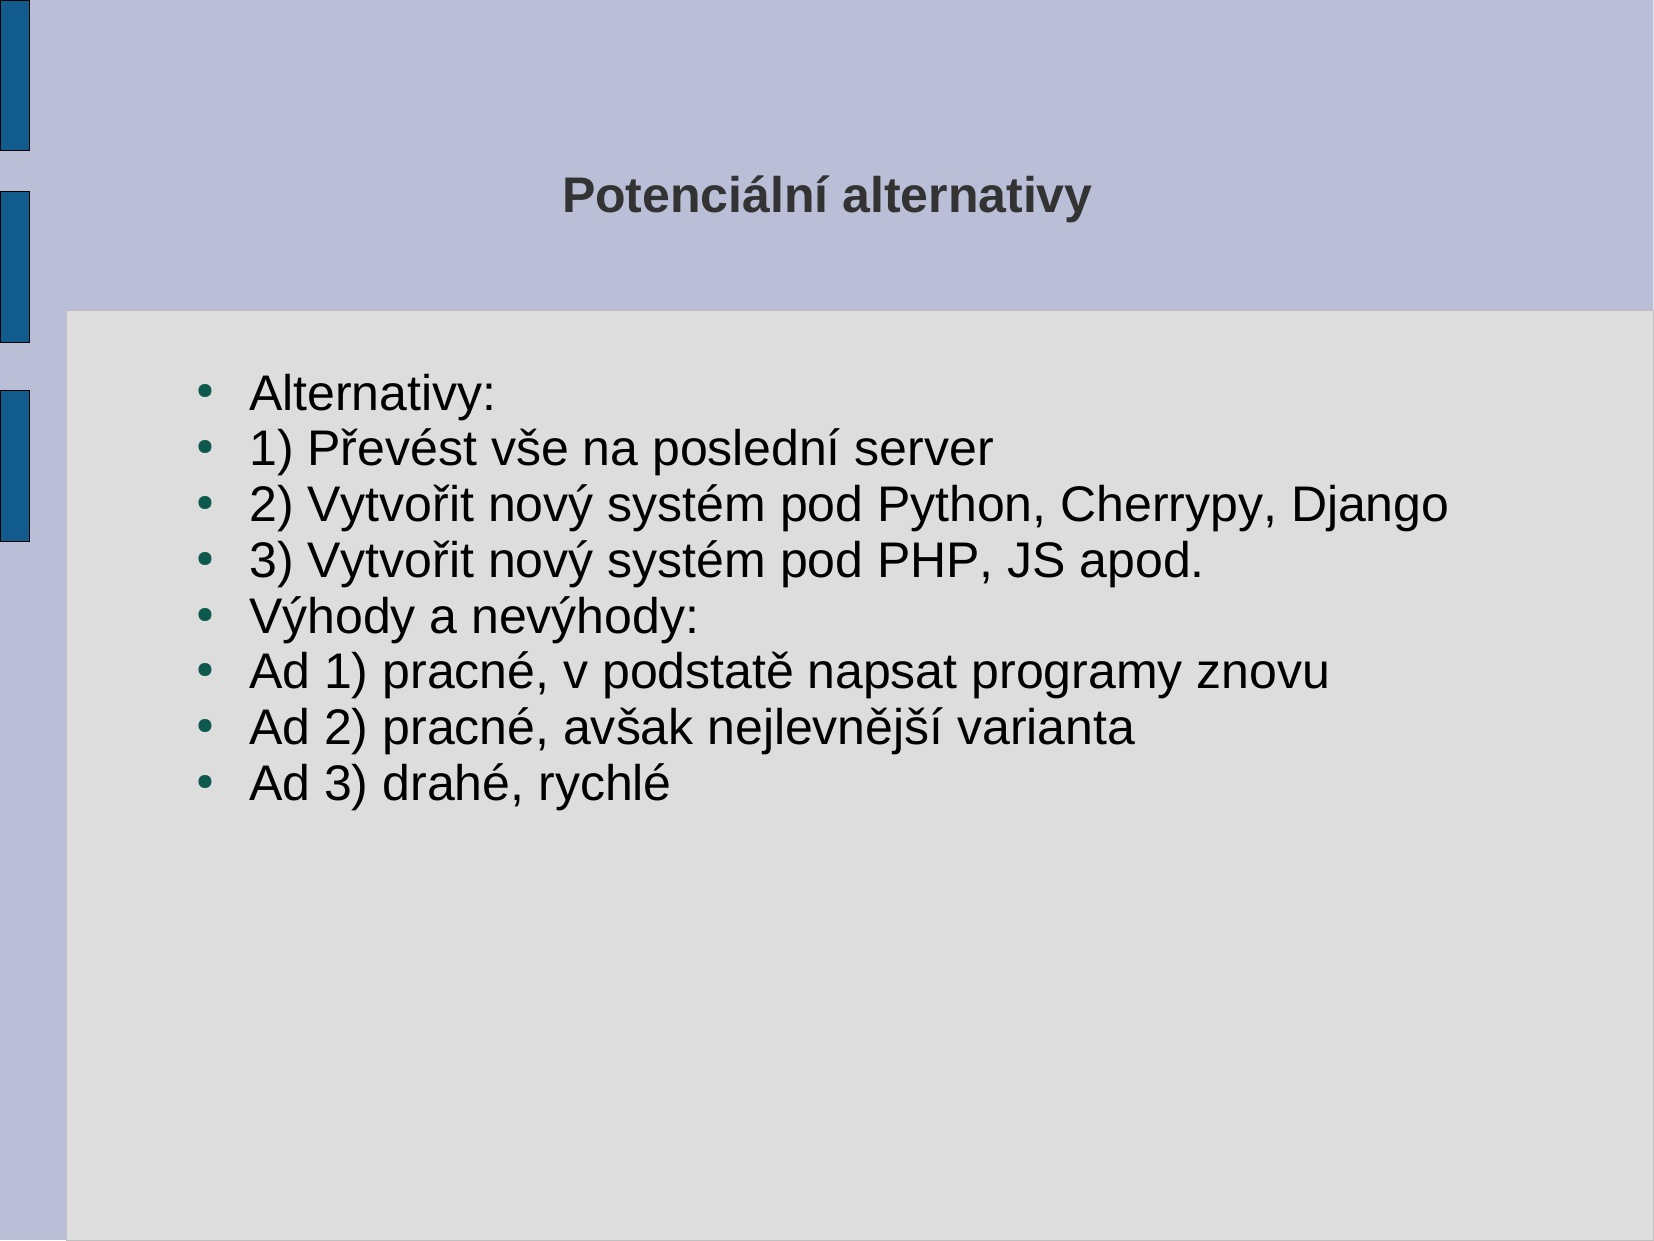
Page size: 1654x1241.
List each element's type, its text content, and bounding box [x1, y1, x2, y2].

list Alternativy: 1) Převést vše na poslední server 2) Vytvořit nový systém pod Python, Cherrypy, Django 3) Vytvořit nový systém pod PHP, JS apod. Výhody a nevýhody: Ad 1) pracné, v podstatě napsat programy znovu Ad 2) pracné, avšak nejlevnější varianta Ad 3) drahé, rychlé [178, 364, 1570, 1147]
title Potenciální alternativy [121, 91, 1534, 299]
